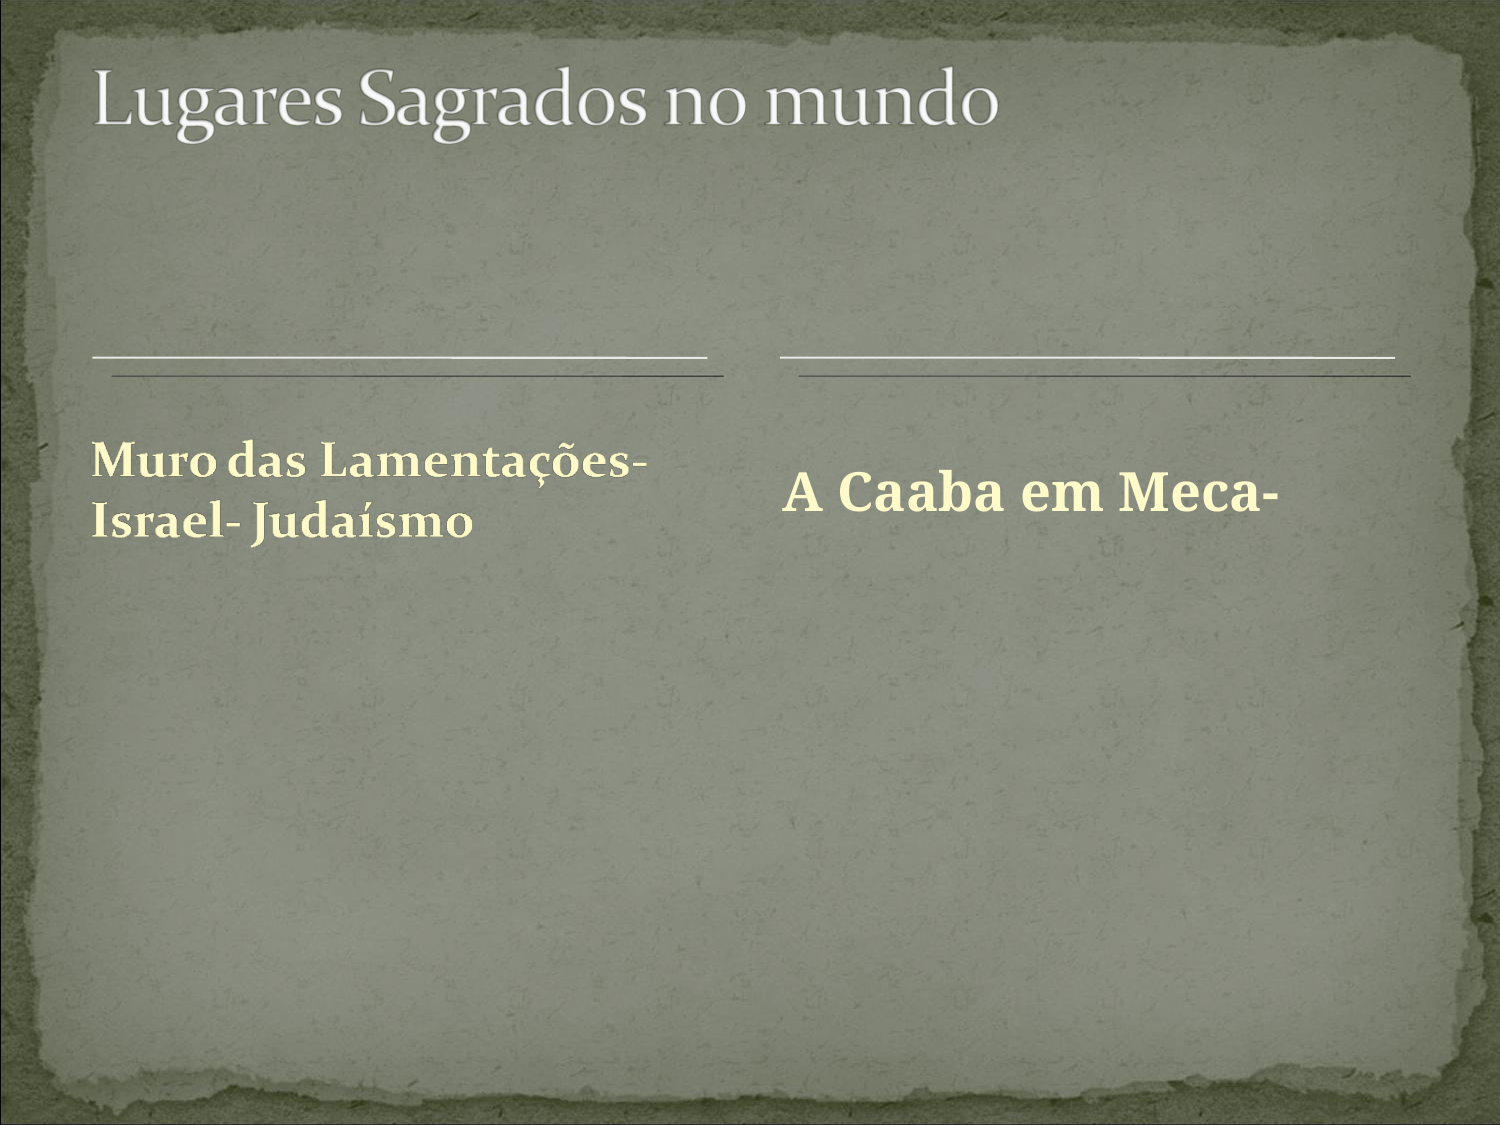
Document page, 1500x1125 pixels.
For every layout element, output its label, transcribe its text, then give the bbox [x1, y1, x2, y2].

picture [0, 0, 1500, 1125]
text_box [59, 413, 740, 559]
text_box [41, 24, 1427, 154]
text_box A Caaba em Meca- [768, 405, 1431, 531]
